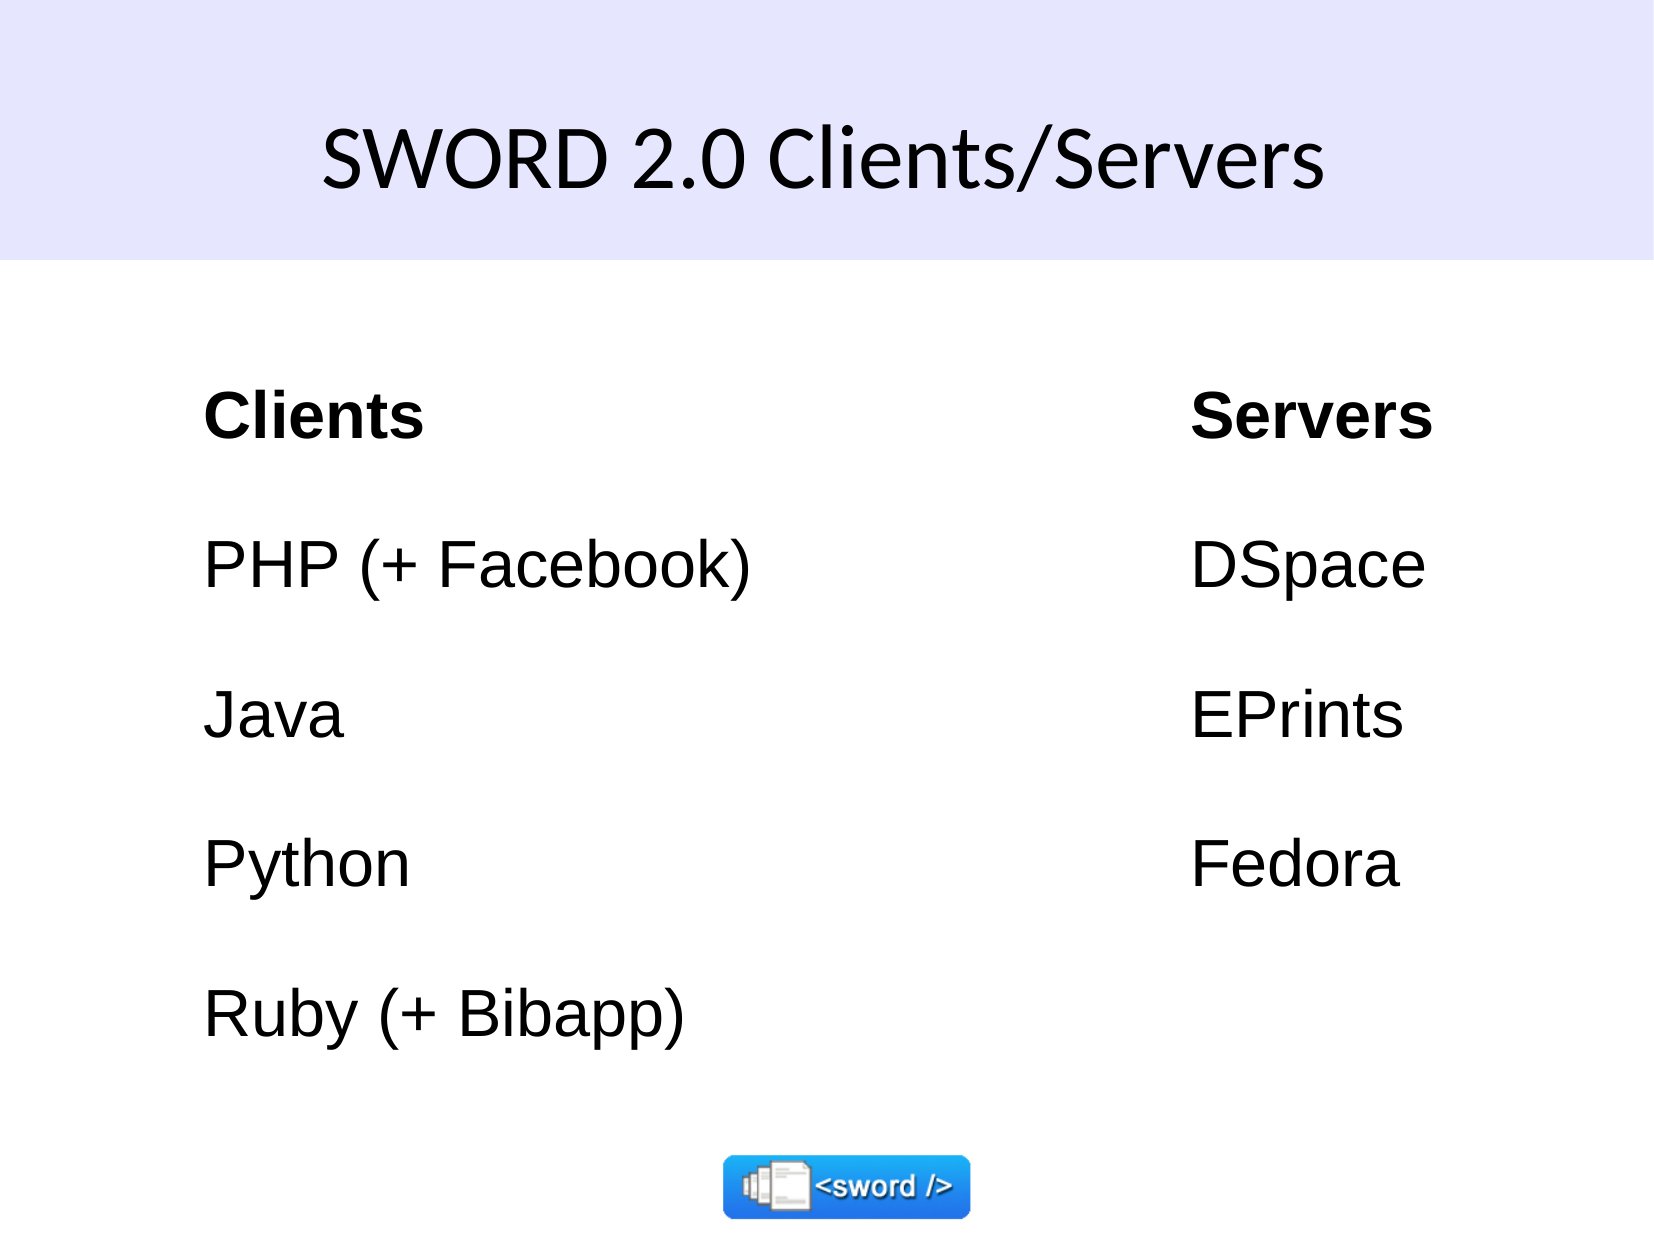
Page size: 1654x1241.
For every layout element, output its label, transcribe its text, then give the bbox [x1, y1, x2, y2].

text_box Clients PHP (+ Facebook) Java Python Ruby (+ Bibapp) [188, 370, 770, 1059]
picture [722, 1154, 973, 1223]
text_box Servers DSpace EPrints Fedora [1175, 370, 1451, 909]
text_box SWORD 2.0 Clients/Servers [2, 112, 1647, 235]
